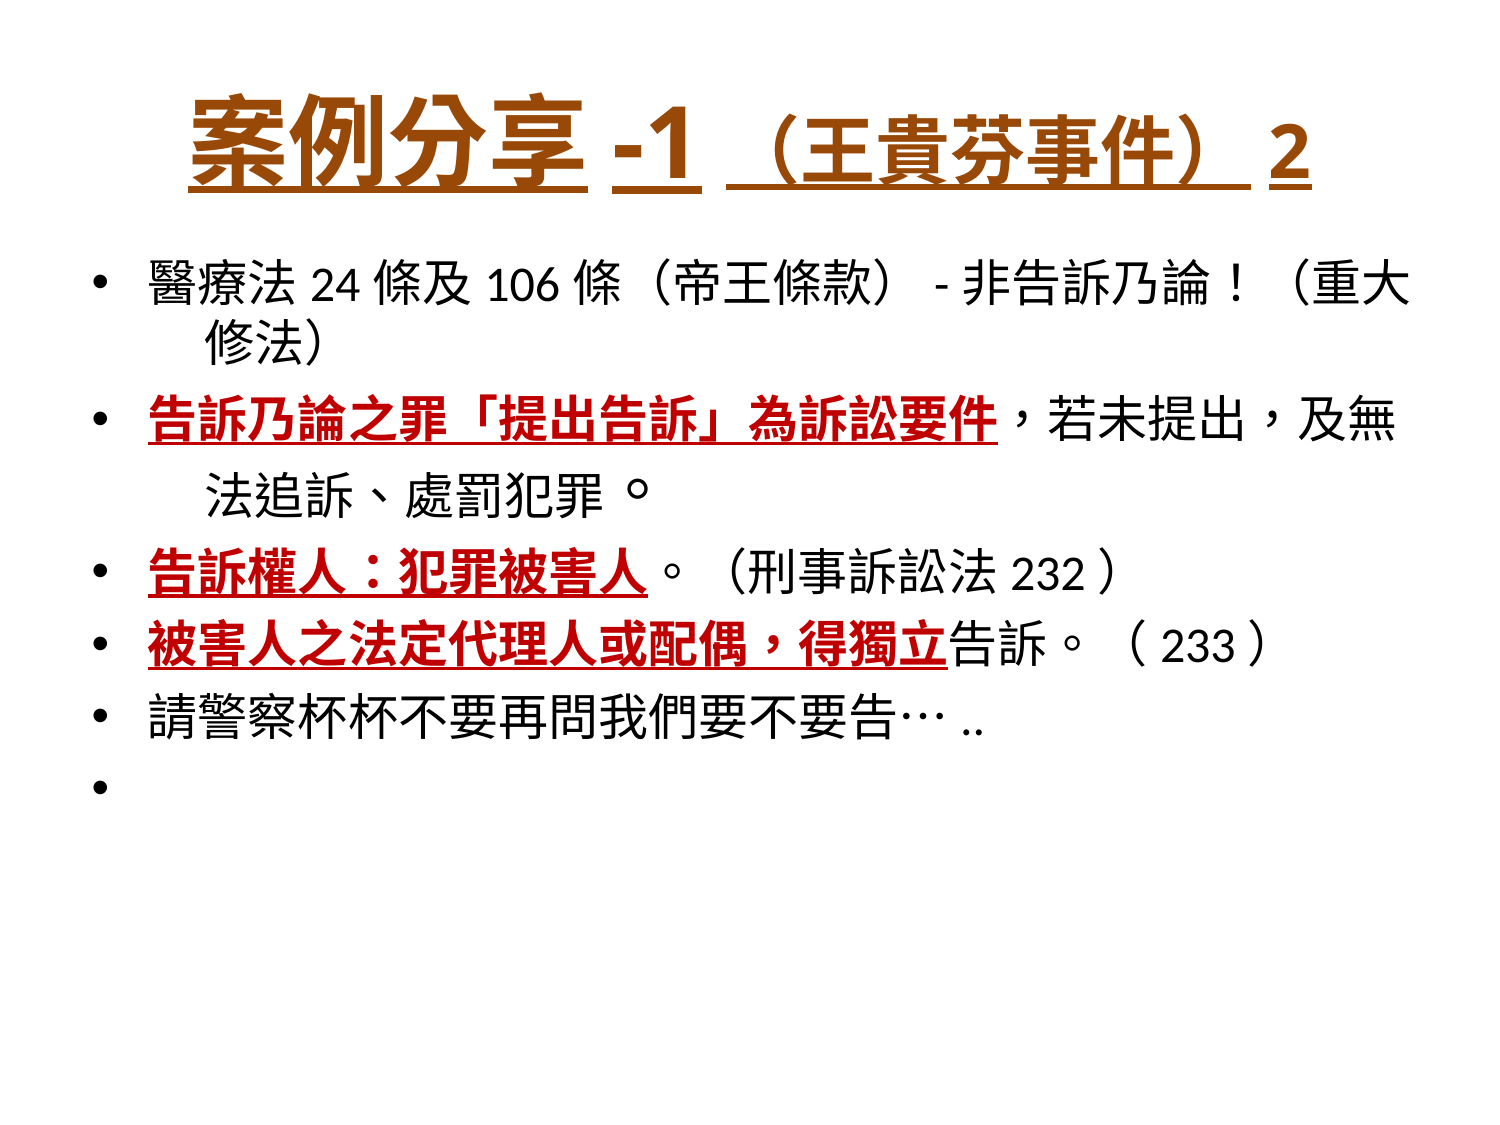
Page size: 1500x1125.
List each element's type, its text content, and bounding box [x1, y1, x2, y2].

list 醫療法24條及106條（帝王條款）-非告訴乃論！（重大修法） 告訴乃論之罪「提出告訴」為訴訟要件，若未提出，及無法追訴、處罰犯罪。 告訴權人：犯罪被害人。（刑事訴訟法232） 被害人之法定代理人或配偶，得獨立告訴。（233） 請警察杯杯不要再問我們要不要告….. [76, 243, 1427, 986]
title 案例分享-1（王貴芬事件）2 [75, 45, 1426, 233]
